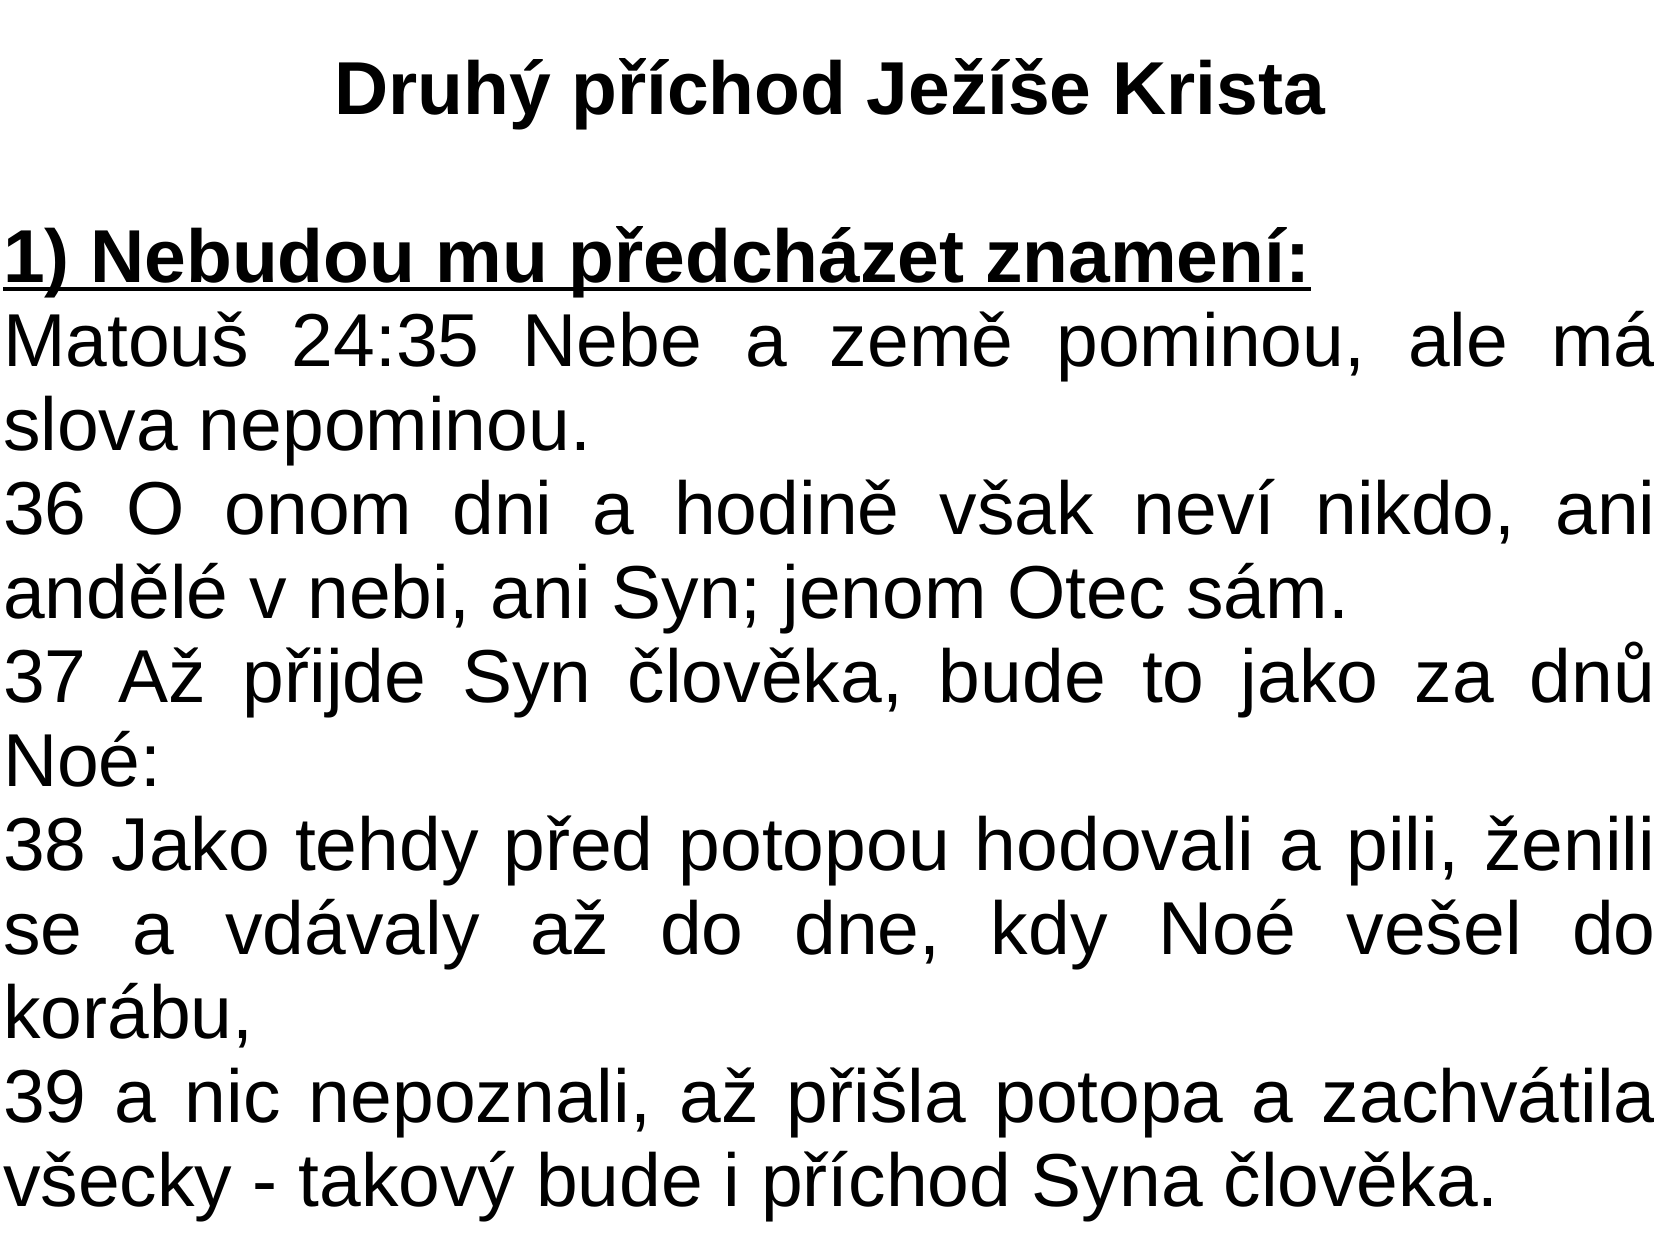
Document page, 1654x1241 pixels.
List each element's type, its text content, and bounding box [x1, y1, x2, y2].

subtitle Druhý příchod Ježíše Krista 1) Nebudou mu předcházet znamení: Matouš 24:35 Nebe a země pominou, ale má slova nepominou. 36 O onom dni a hodině však neví nikdo, ani andělé v nebi, ani Syn; jenom Otec sám. 37 Až přijde Syn člověka, bude to jako za dnů Noé: 38 Jako tehdy před potopou hodovali a pili, ženili se a vdávaly až do dne, kdy Noé vešel do korábu, 39 a nic nepoznali, až přišla potopa a zachvátila všecky - takový bude i příchod Syna člověka. [3, 5, 1654, 1241]
